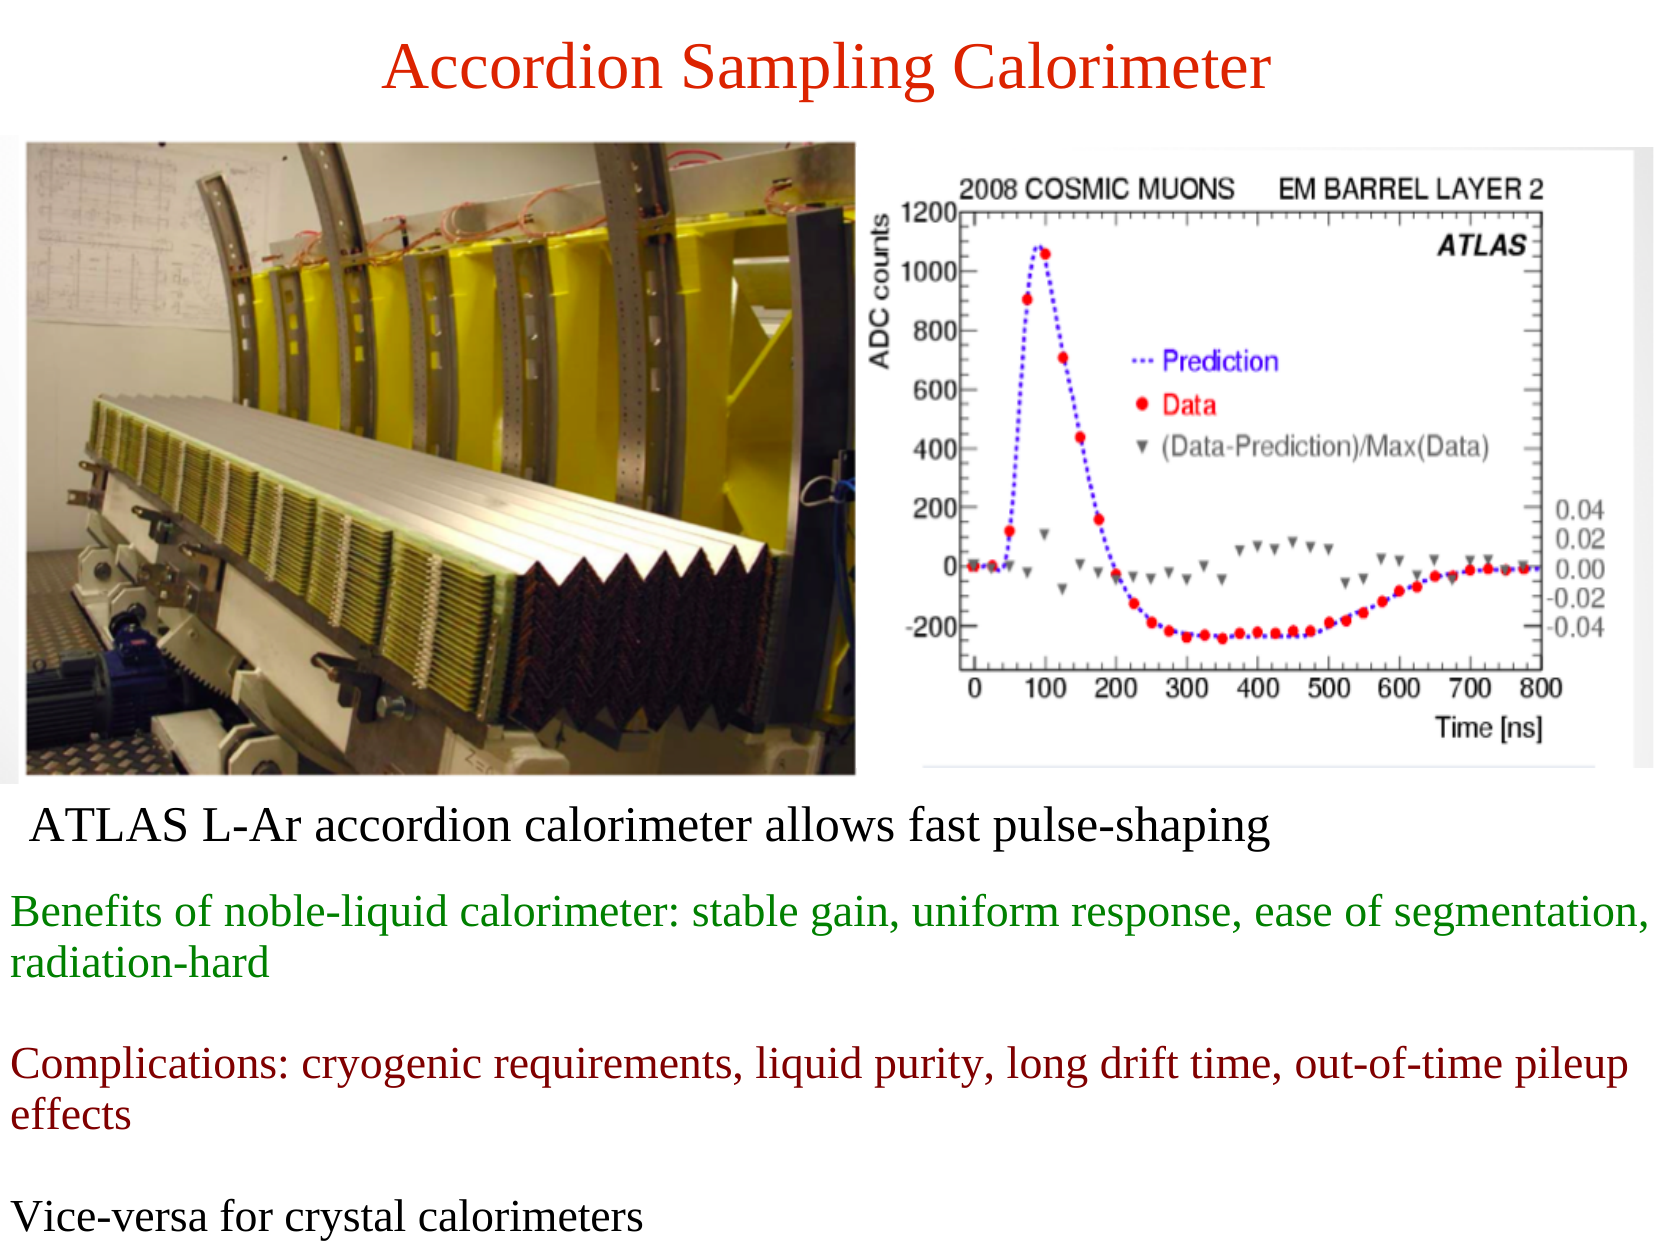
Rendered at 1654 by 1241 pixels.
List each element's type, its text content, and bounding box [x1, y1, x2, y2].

title Accordion Sampling Calorimeter [121, 0, 1534, 136]
text_box ATLAS L-Ar accordion calorimeter allows fast pulse-shaping [28, 797, 1271, 853]
text_box Benefits of noble-liquid calorimeter: stable gain, uniform response, ease of segmentation, radiation-hard Complications: cryogenic requirements, liquid purity, long drift time, out-of-time pileup effects Vice-versa for crystal calorimeters [10, 885, 1651, 1241]
picture [0, 135, 1654, 784]
